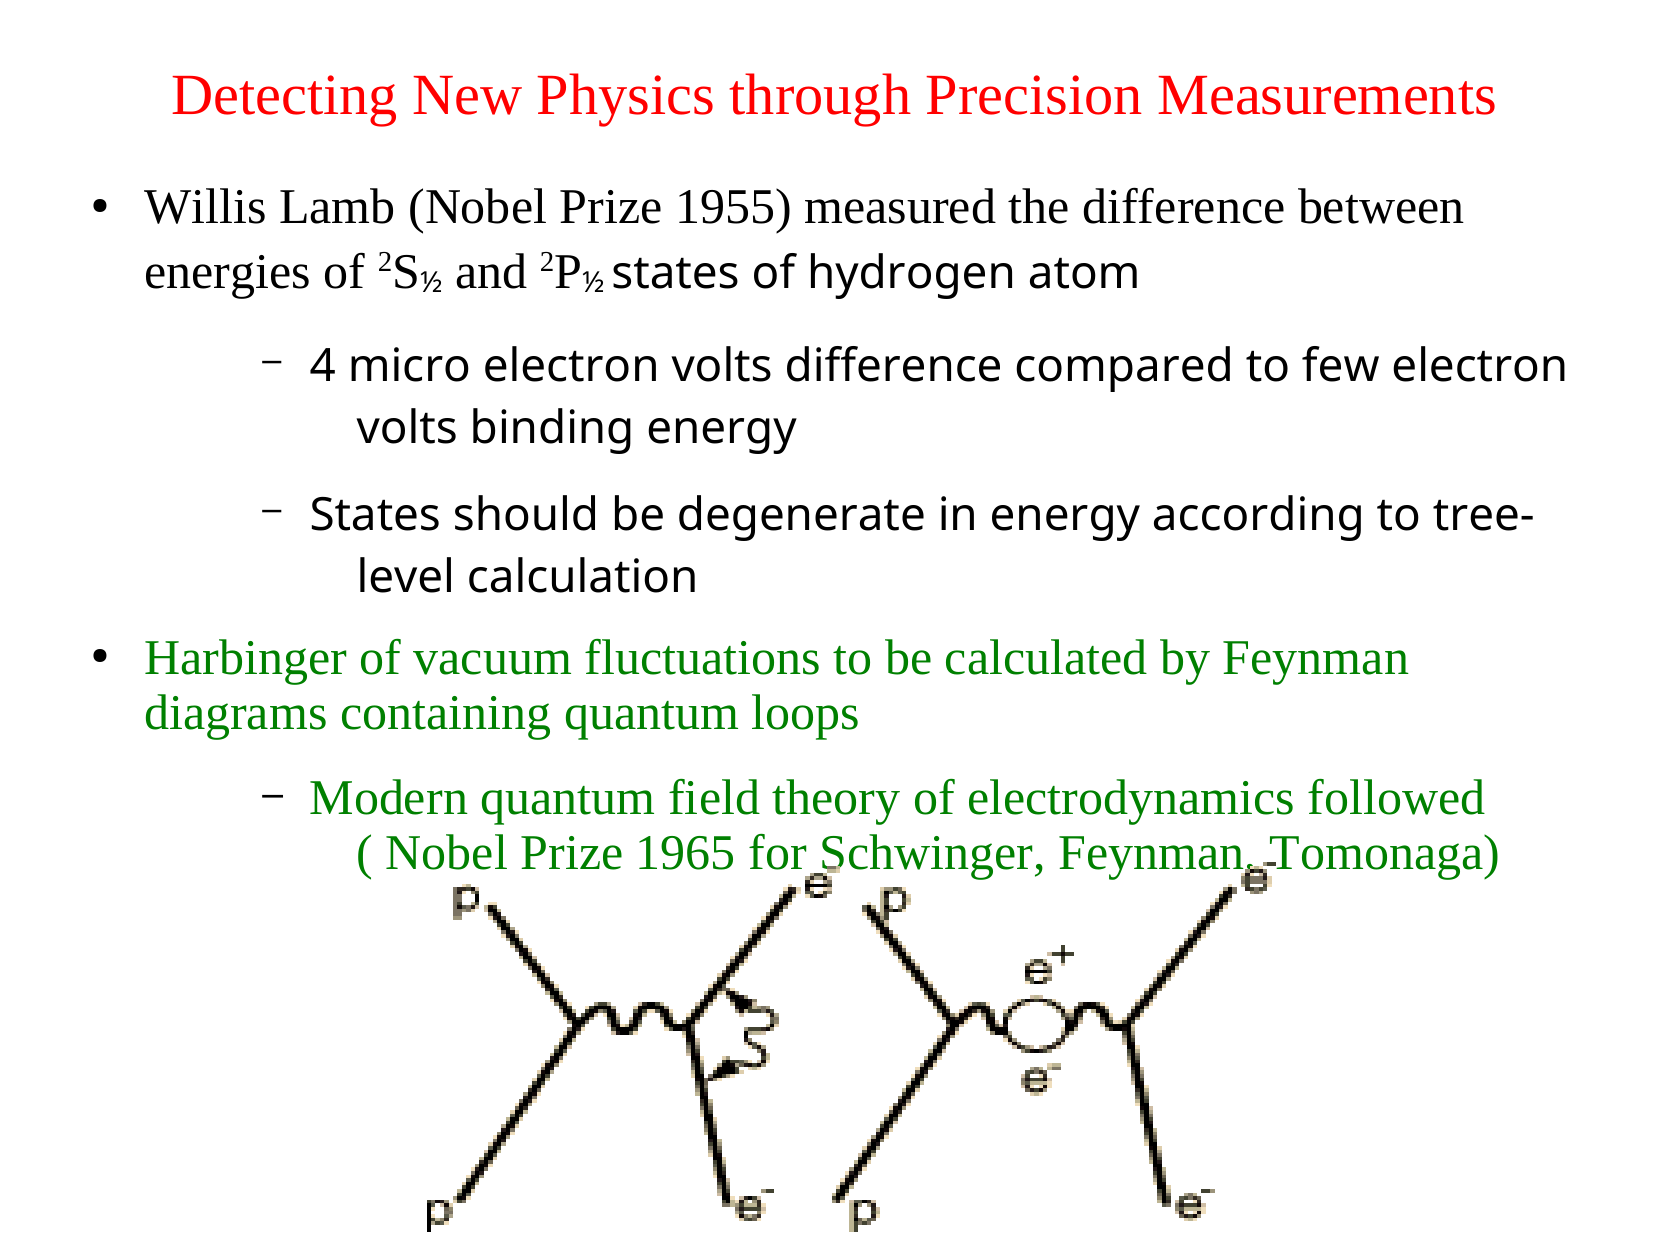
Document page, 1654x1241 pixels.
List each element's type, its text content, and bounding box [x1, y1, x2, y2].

list Willis Lamb (Nobel Prize 1955) measured the difference between energies of 2S½ and 2P½ states of hydrogen atom 4 micro electron volts difference compared to few electron volts binding energy States should be degenerate in energy according to tree-level calculation Harbinger of vacuum fluctuations to be calculated by Feynman diagrams containing quantum loops Modern quantum field theory of electrodynamics followed ( Nobel Prize 1965 for Schwinger, Feynman, Tomonaga) [73, 179, 1600, 1102]
picture [405, 859, 1290, 1241]
title Detecting New Physics through Precision Measurements [128, 0, 1541, 179]
